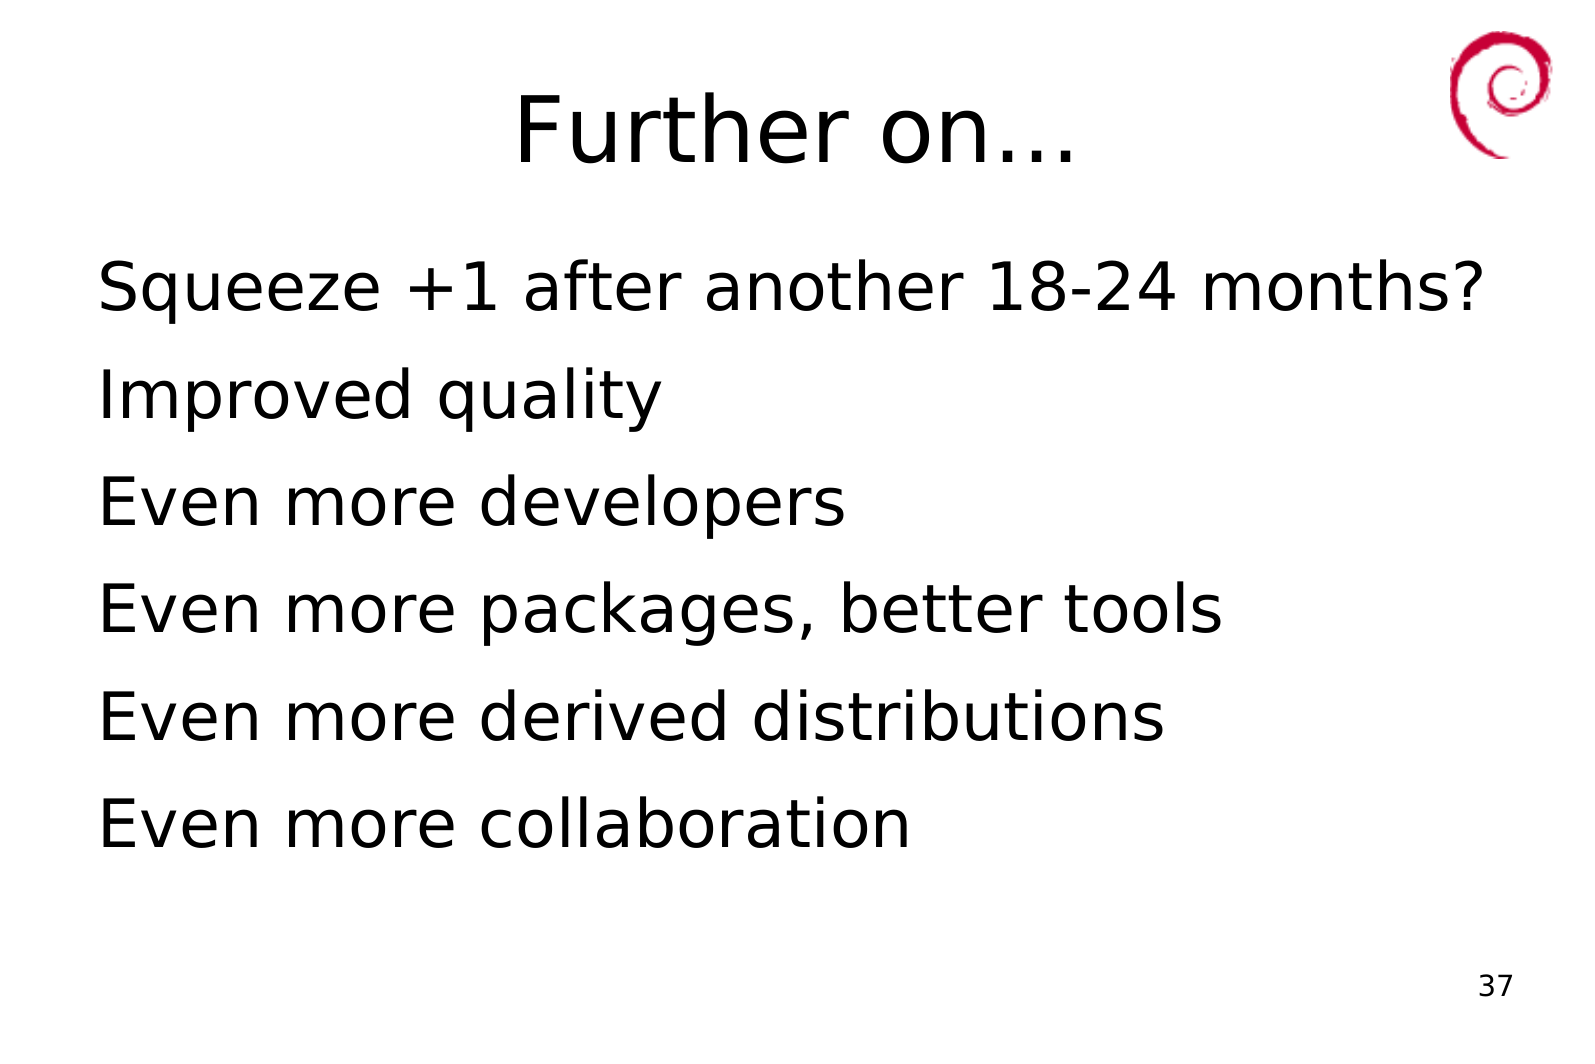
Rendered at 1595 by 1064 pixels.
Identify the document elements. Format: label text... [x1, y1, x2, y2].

picture [1450, 31, 1555, 159]
title Further on... [79, 42, 1515, 221]
list Squeeze +1 after another 18-24 months? Improved quality Even more developers Even more packages, better tools Even more derived distributions Even more collaboration [79, 248, 1515, 951]
